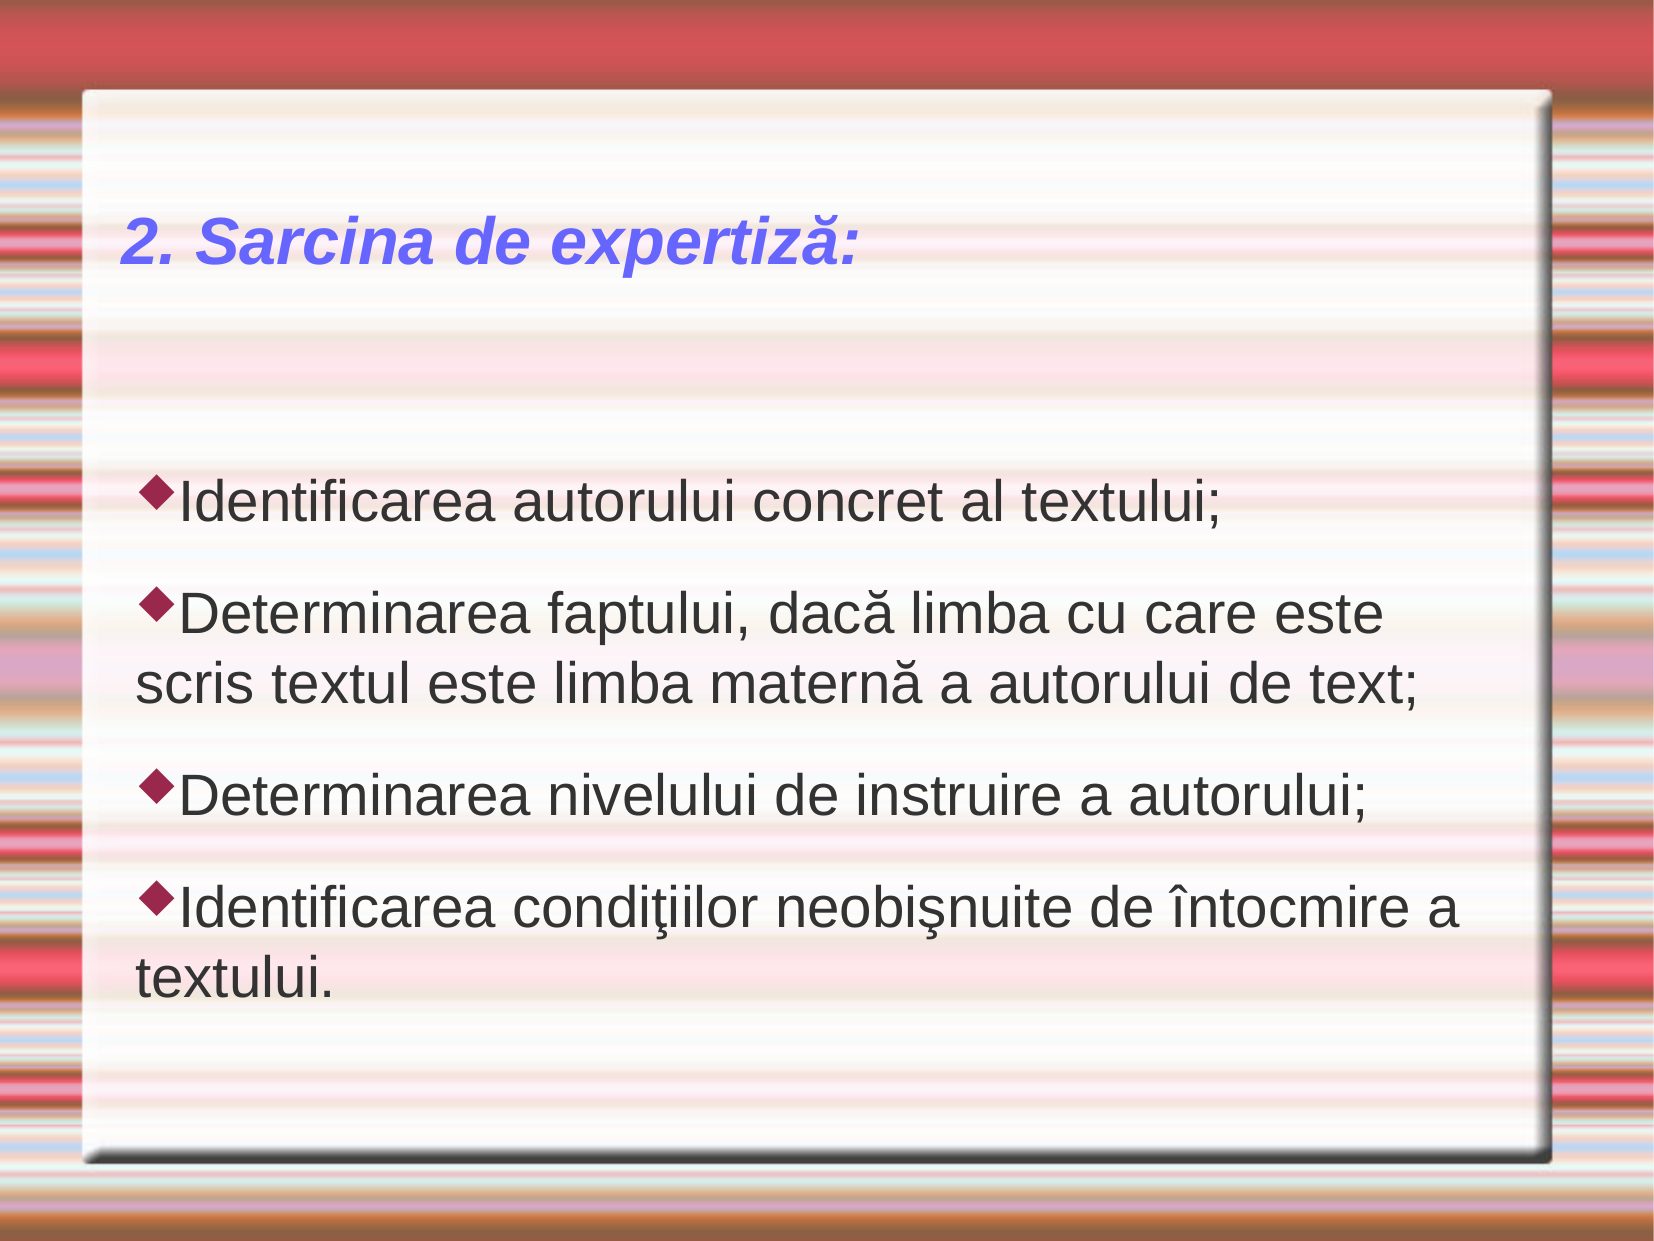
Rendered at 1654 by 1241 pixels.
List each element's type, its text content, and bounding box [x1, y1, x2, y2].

title 2. Sarcina de expertiză: [121, 49, 1534, 388]
list Identificarea autorului concret al textului; Determinarea faptului, dacă limba cu care este scris textul este limba maternă a autorului de text; Determinarea nivelului de instruire a autorului; Identificarea condiţiilor neobişnuite de întocmire a textului. [134, 350, 1516, 1132]
